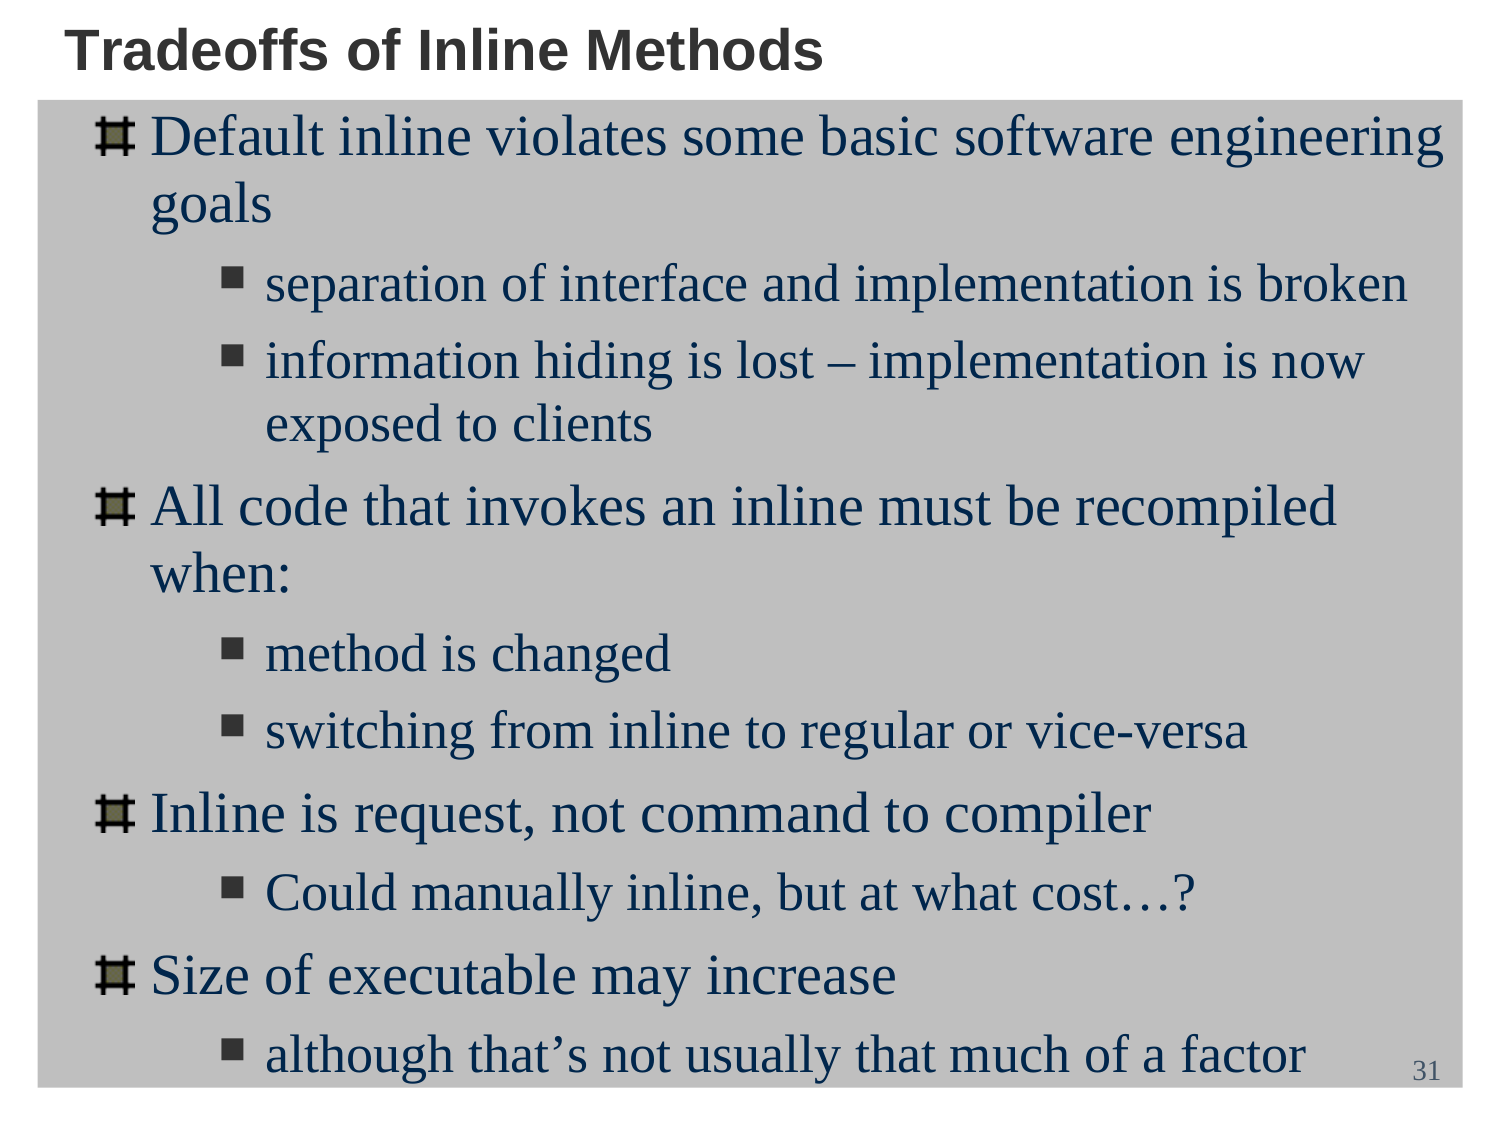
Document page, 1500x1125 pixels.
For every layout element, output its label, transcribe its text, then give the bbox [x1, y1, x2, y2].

title Tradeoffs of Inline Methods [50, 0, 1450, 91]
list Default inline violates some basic software engineering goals separation of interface and implementation is broken information hiding is lost – implementation is now exposed to clients All code that invokes an inline must be recompiled when: method is changed switching from inline to regular or vice-versa Inline is request, not command to compiler Could manually inline, but at what cost…? Size of executable may increase although that’s not usually that much of a factor [37, 99, 1463, 1088]
